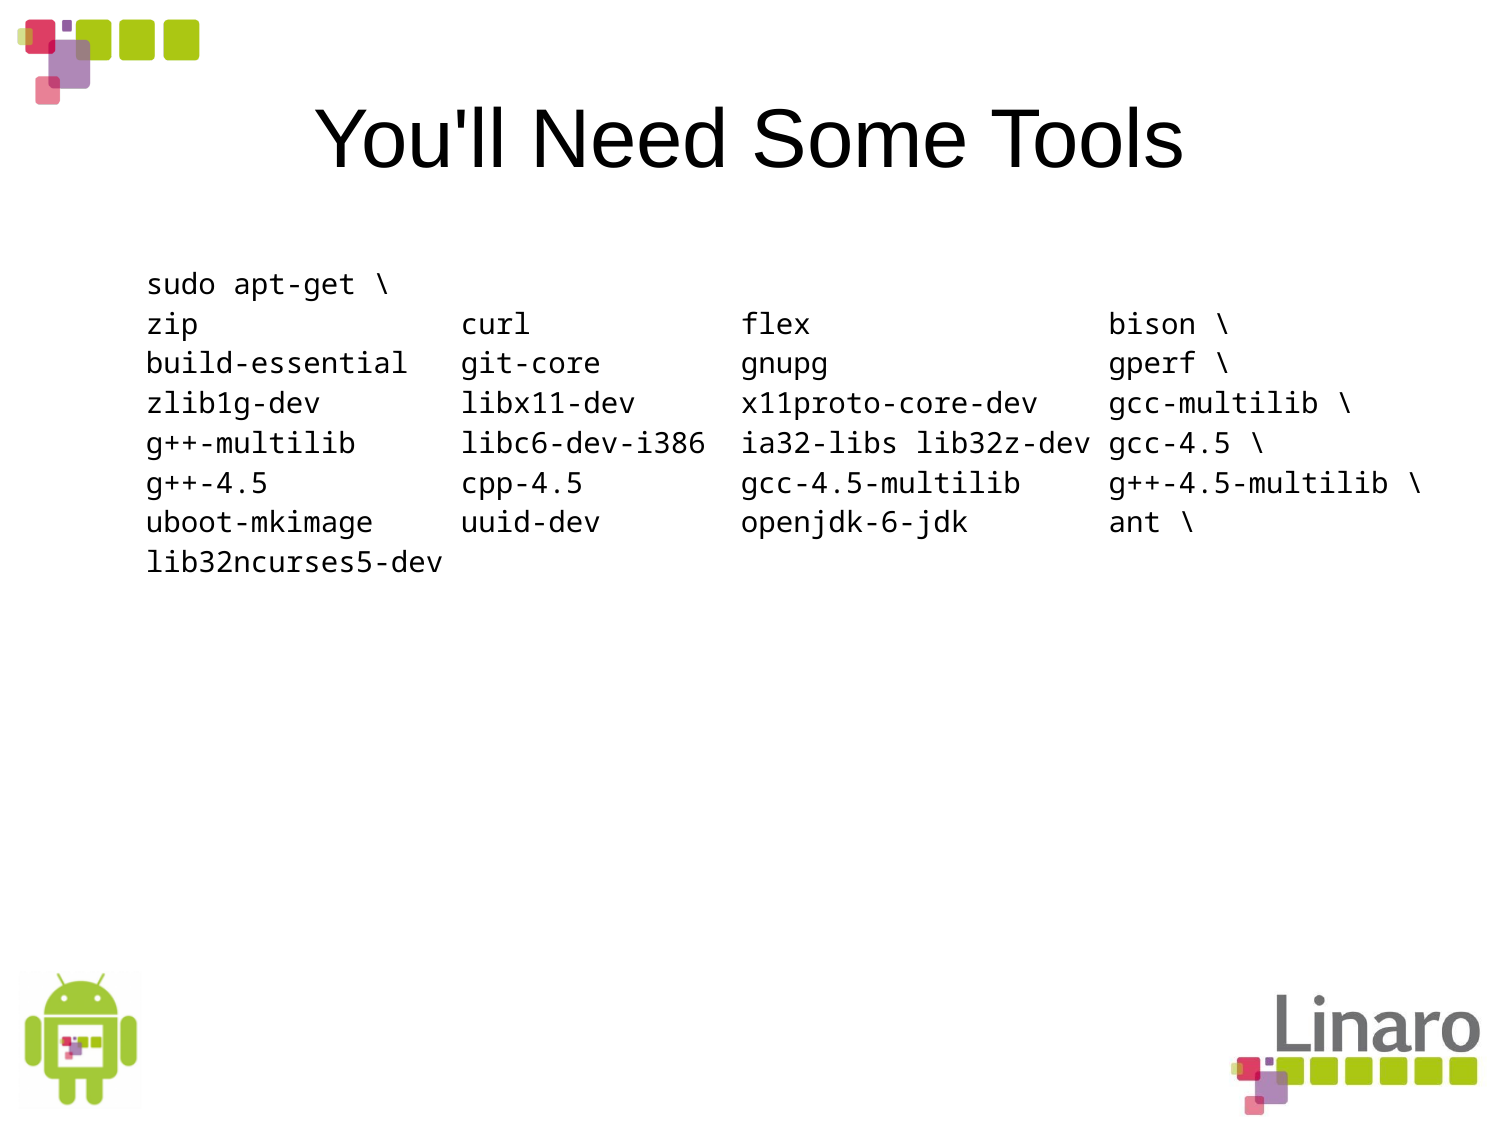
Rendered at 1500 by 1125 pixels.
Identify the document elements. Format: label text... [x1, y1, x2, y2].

picture [16, 12, 205, 121]
picture [1219, 986, 1491, 1123]
picture [18, 971, 142, 1109]
list sudo apt-get \ zip curl flex bison \ build-essential git-core gnupg gperf \ zlib1g-dev libx11-dev x11proto-core-dev gcc-multilib \ g++-multilib libc6-dev-i386 ia32-libs lib32z-dev gcc-4.5 \ g++-4.5 cpp-4.5 gcc-4.5-multilib g++-4.5-multilib \ uboot-mkimage uuid-dev openjdk-6-jdk ant \ lib32ncurses5-dev [74, 263, 1425, 916]
title You'll Need Some Tools [74, 44, 1425, 233]
